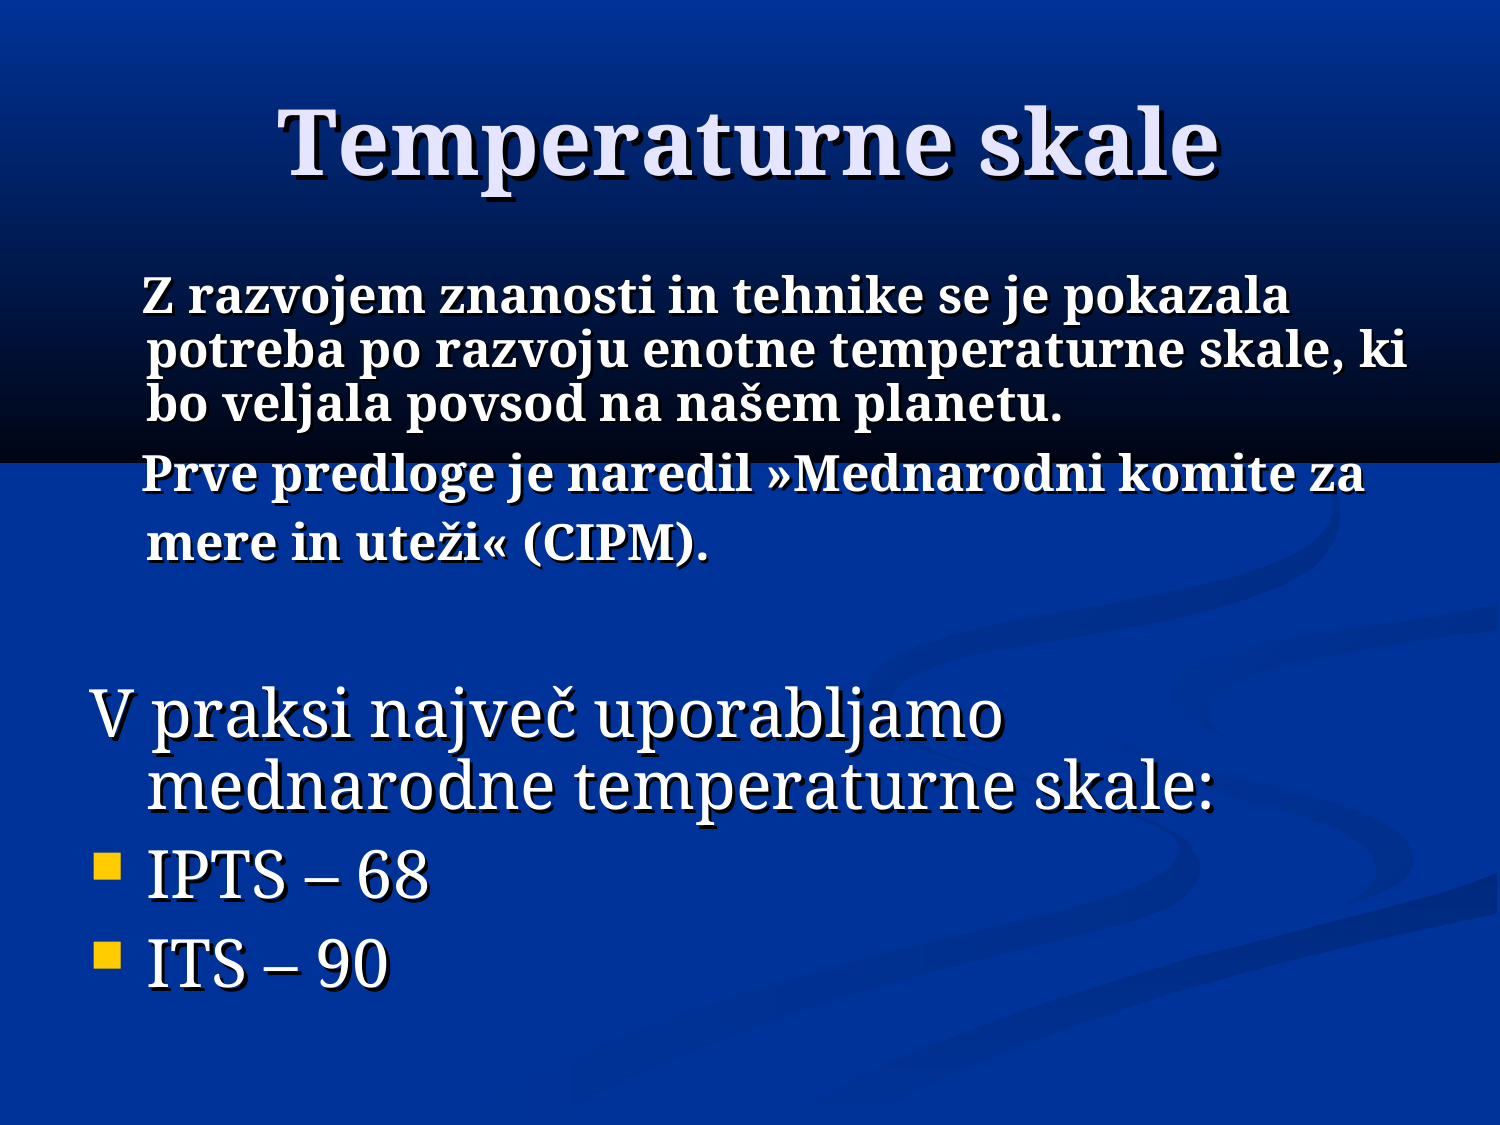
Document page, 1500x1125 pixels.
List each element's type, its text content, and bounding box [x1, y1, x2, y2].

title Temperaturne skale [75, 45, 1426, 233]
list Z razvojem znanosti in tehnike se je pokazala potreba po razvoju enotne temperaturne skale, ki bo veljala povsod na našem planetu. Prve predloge je naredil »Mednarodni komite za mere in uteži« (CIPM). V praksi največ uporabljamo mednarodne temperaturne skale: IPTS – 68 ITS – 90 [75, 262, 1426, 1012]
